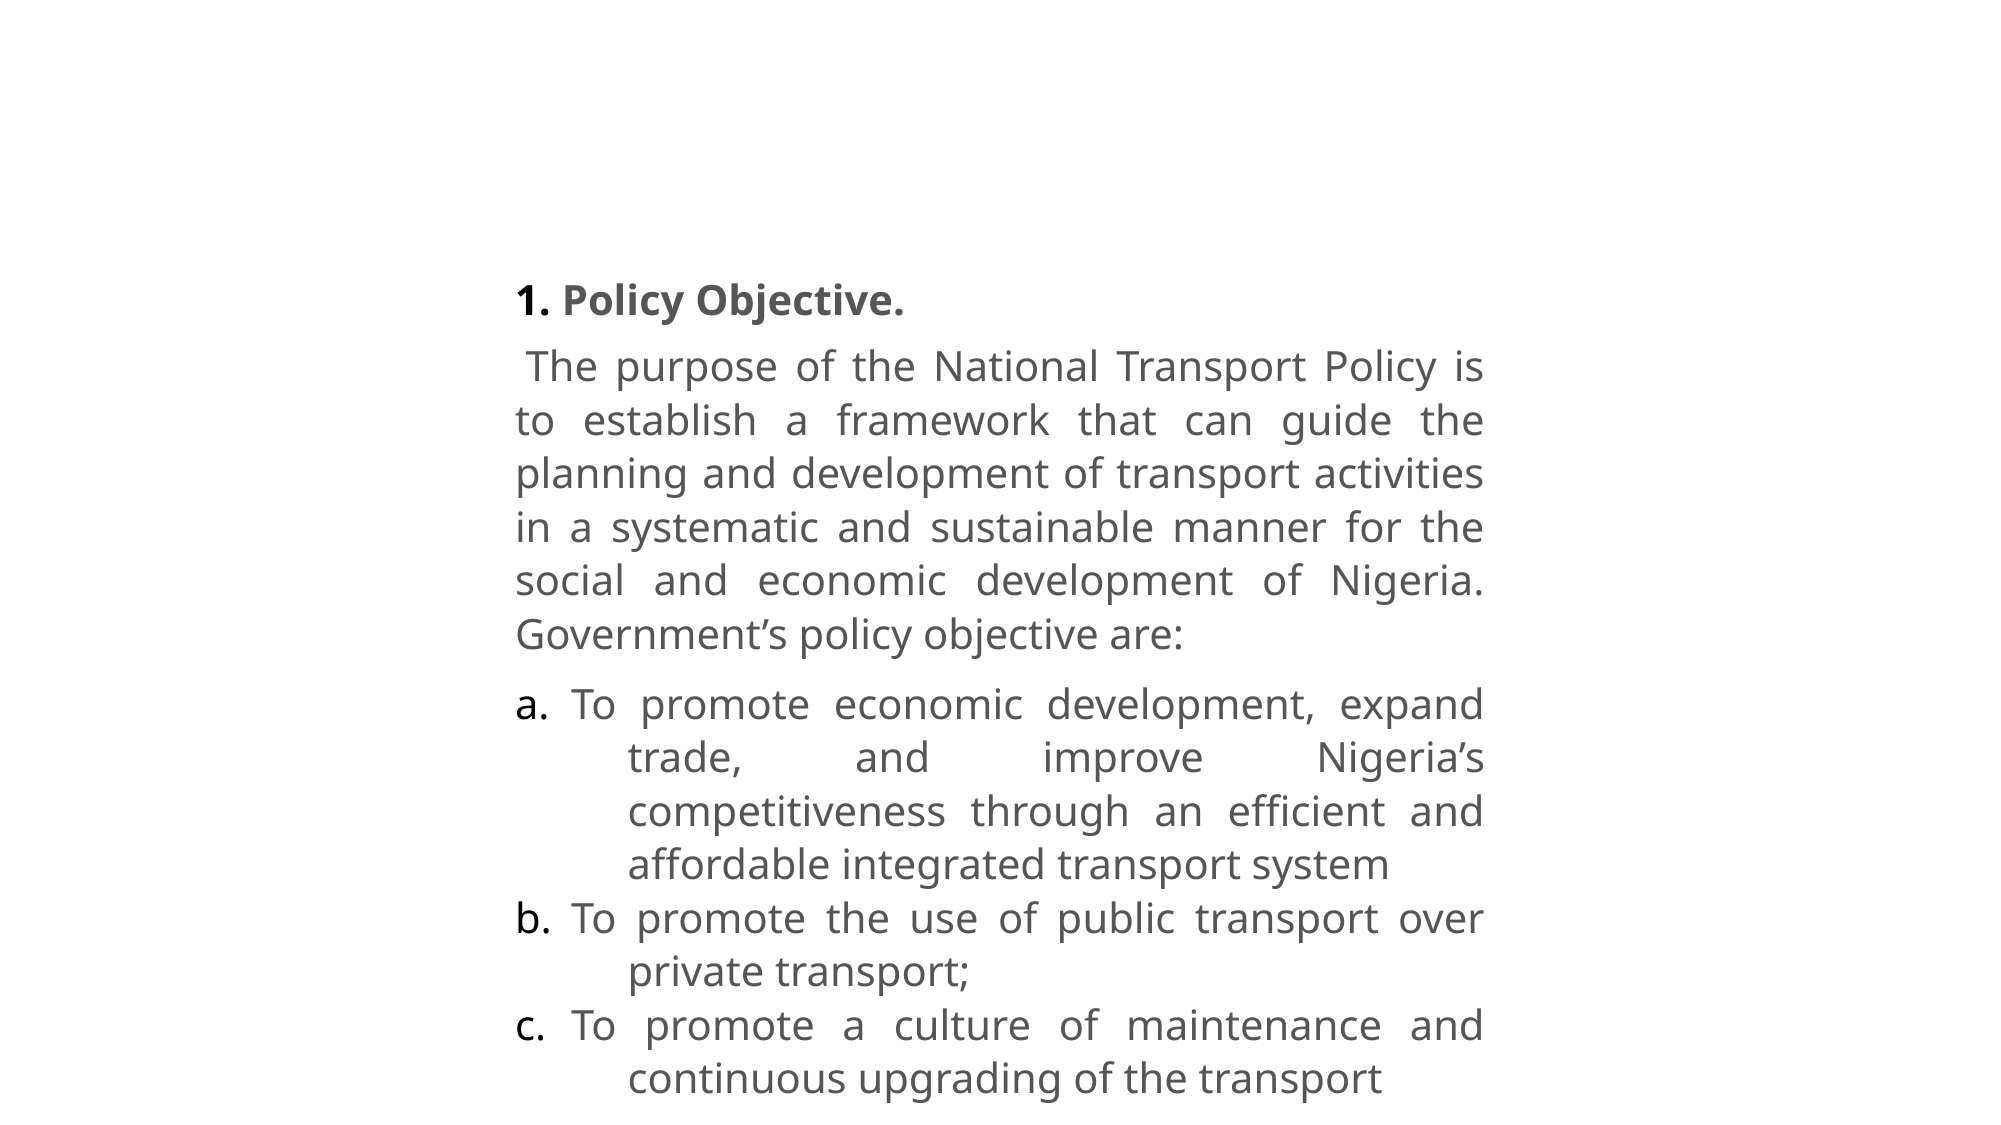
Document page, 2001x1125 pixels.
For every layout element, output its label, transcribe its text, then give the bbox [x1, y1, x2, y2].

text_box Policy Objective. The purpose of the National Transport Policy is to establish a framework that can guide the planning and development of transport activities in a systematic and sustainable manner for the social and economic development of Nigeria. Government’s policy objective are: To promote economic development, expand trade, and improve Nigeria’s competitiveness through an efficient and affordable integrated transport system To promote the use of public transport over private transport; To promote a culture of maintenance and continuous upgrading of the transport [500, 266, 1500, 1110]
